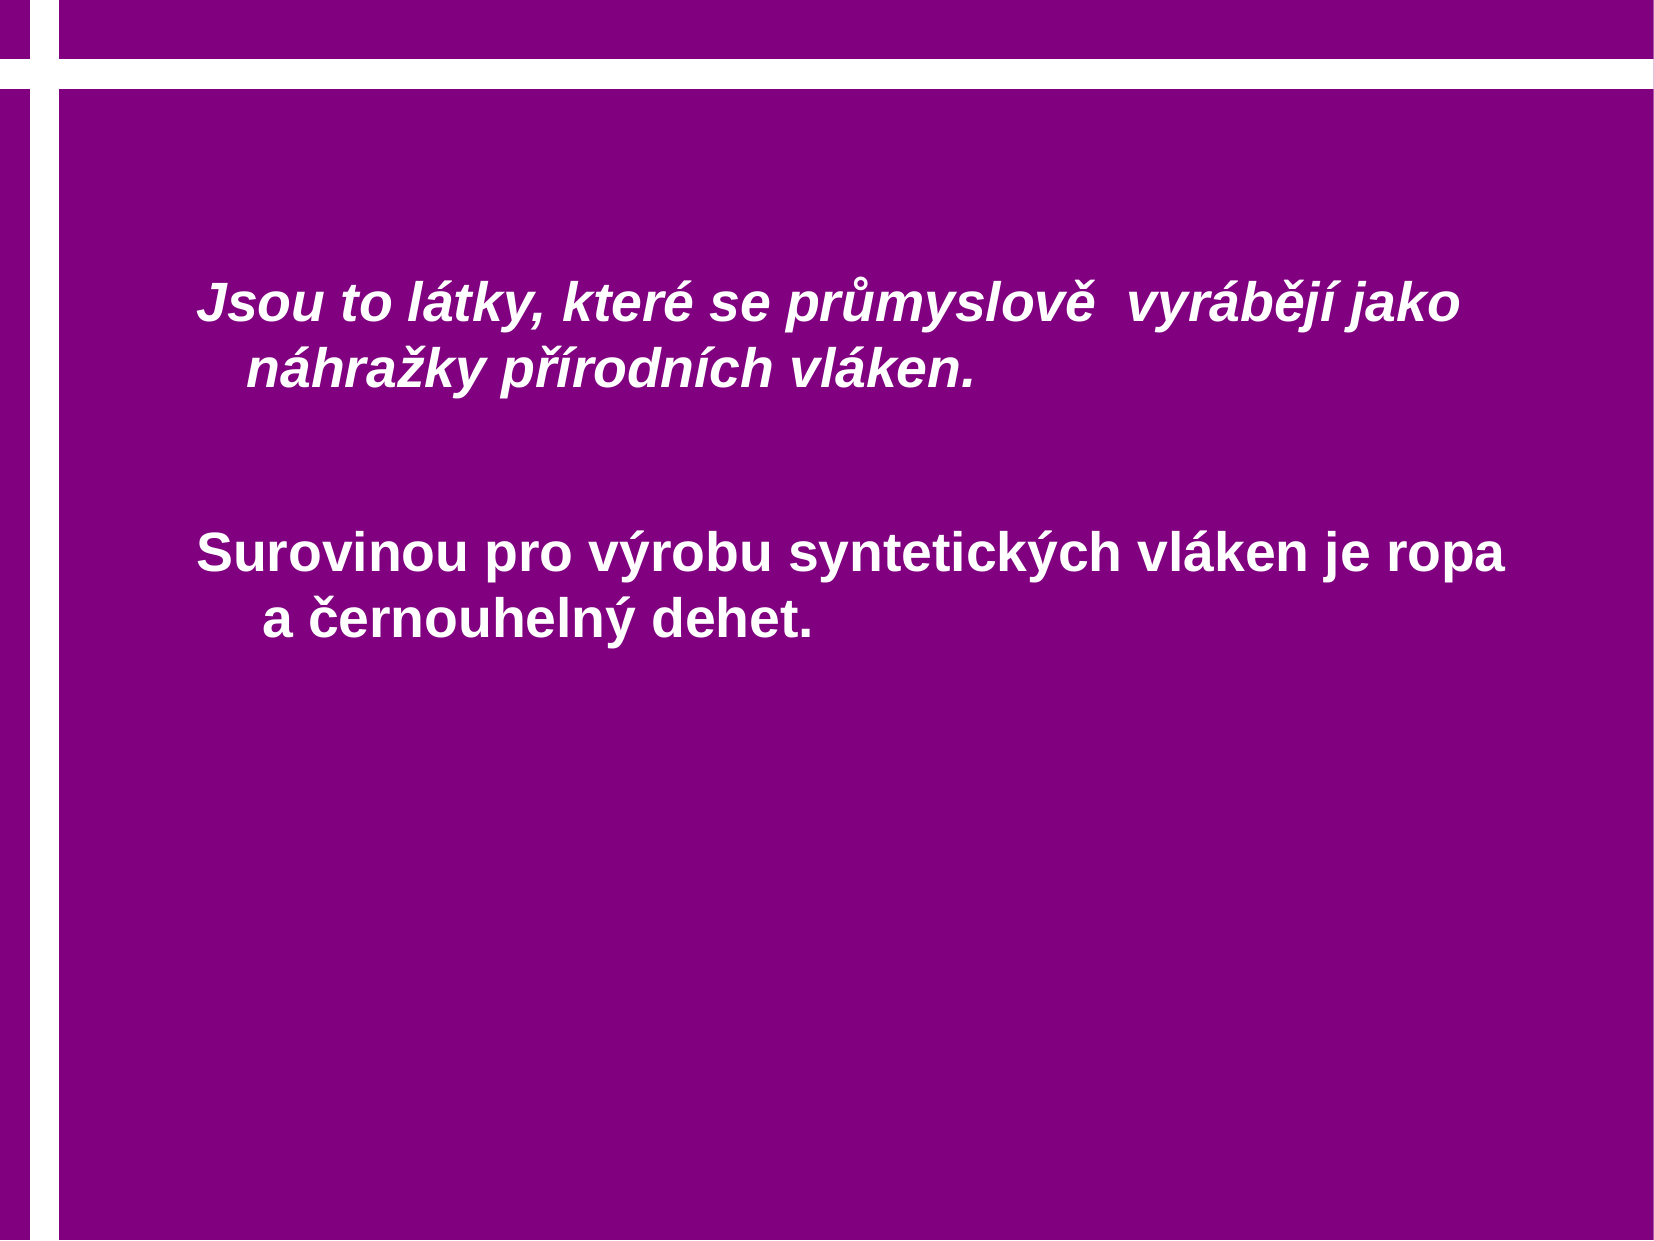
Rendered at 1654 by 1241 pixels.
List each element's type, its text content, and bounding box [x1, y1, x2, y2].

text_box [0, 0, 1654, 1240]
list Jsou to látky, které se průmyslově vyrábějí jako náhražky přírodních vláken. Surovinou pro výrobu syntetických vláken je ropa a černouhelný dehet. [112, 265, 1536, 651]
